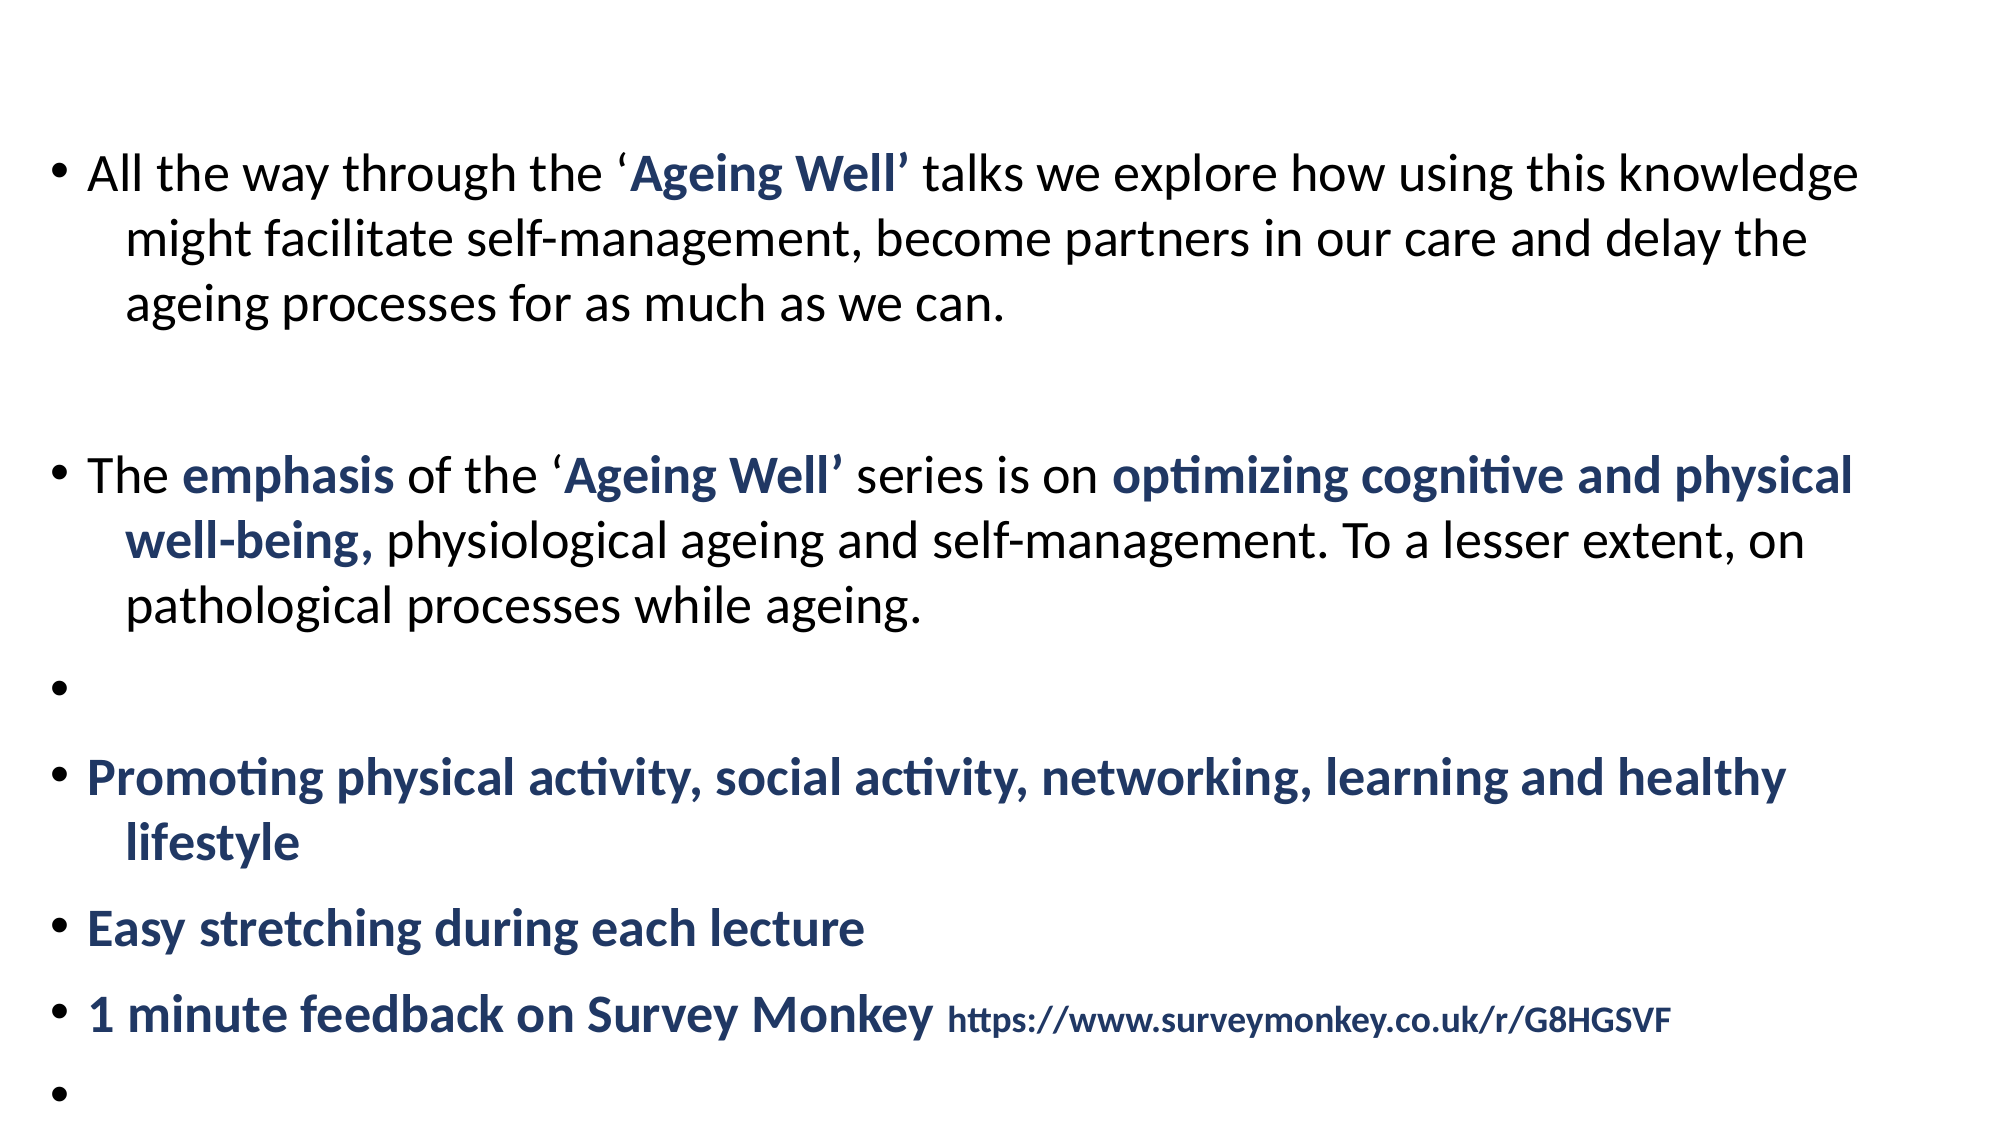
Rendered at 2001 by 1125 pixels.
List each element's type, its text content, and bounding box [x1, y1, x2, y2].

list All the way through the ‘Ageing Well’ talks we explore how using this knowledge might facilitate self-management, become partners in our care and delay the ageing processes for as much as we can. The emphasis of the ‘Ageing Well’ series is on optimizing cognitive and physical well-being, physiological ageing and self-management. To a lesser extent, on pathological processes while ageing. Promoting physical activity, social activity, networking, learning and healthy lifestyle Easy stretching during each lecture 1 minute feedback on Survey Monkey https://www.surveymonkey.co.uk/r/G8HGSVF [35, 43, 1981, 1100]
